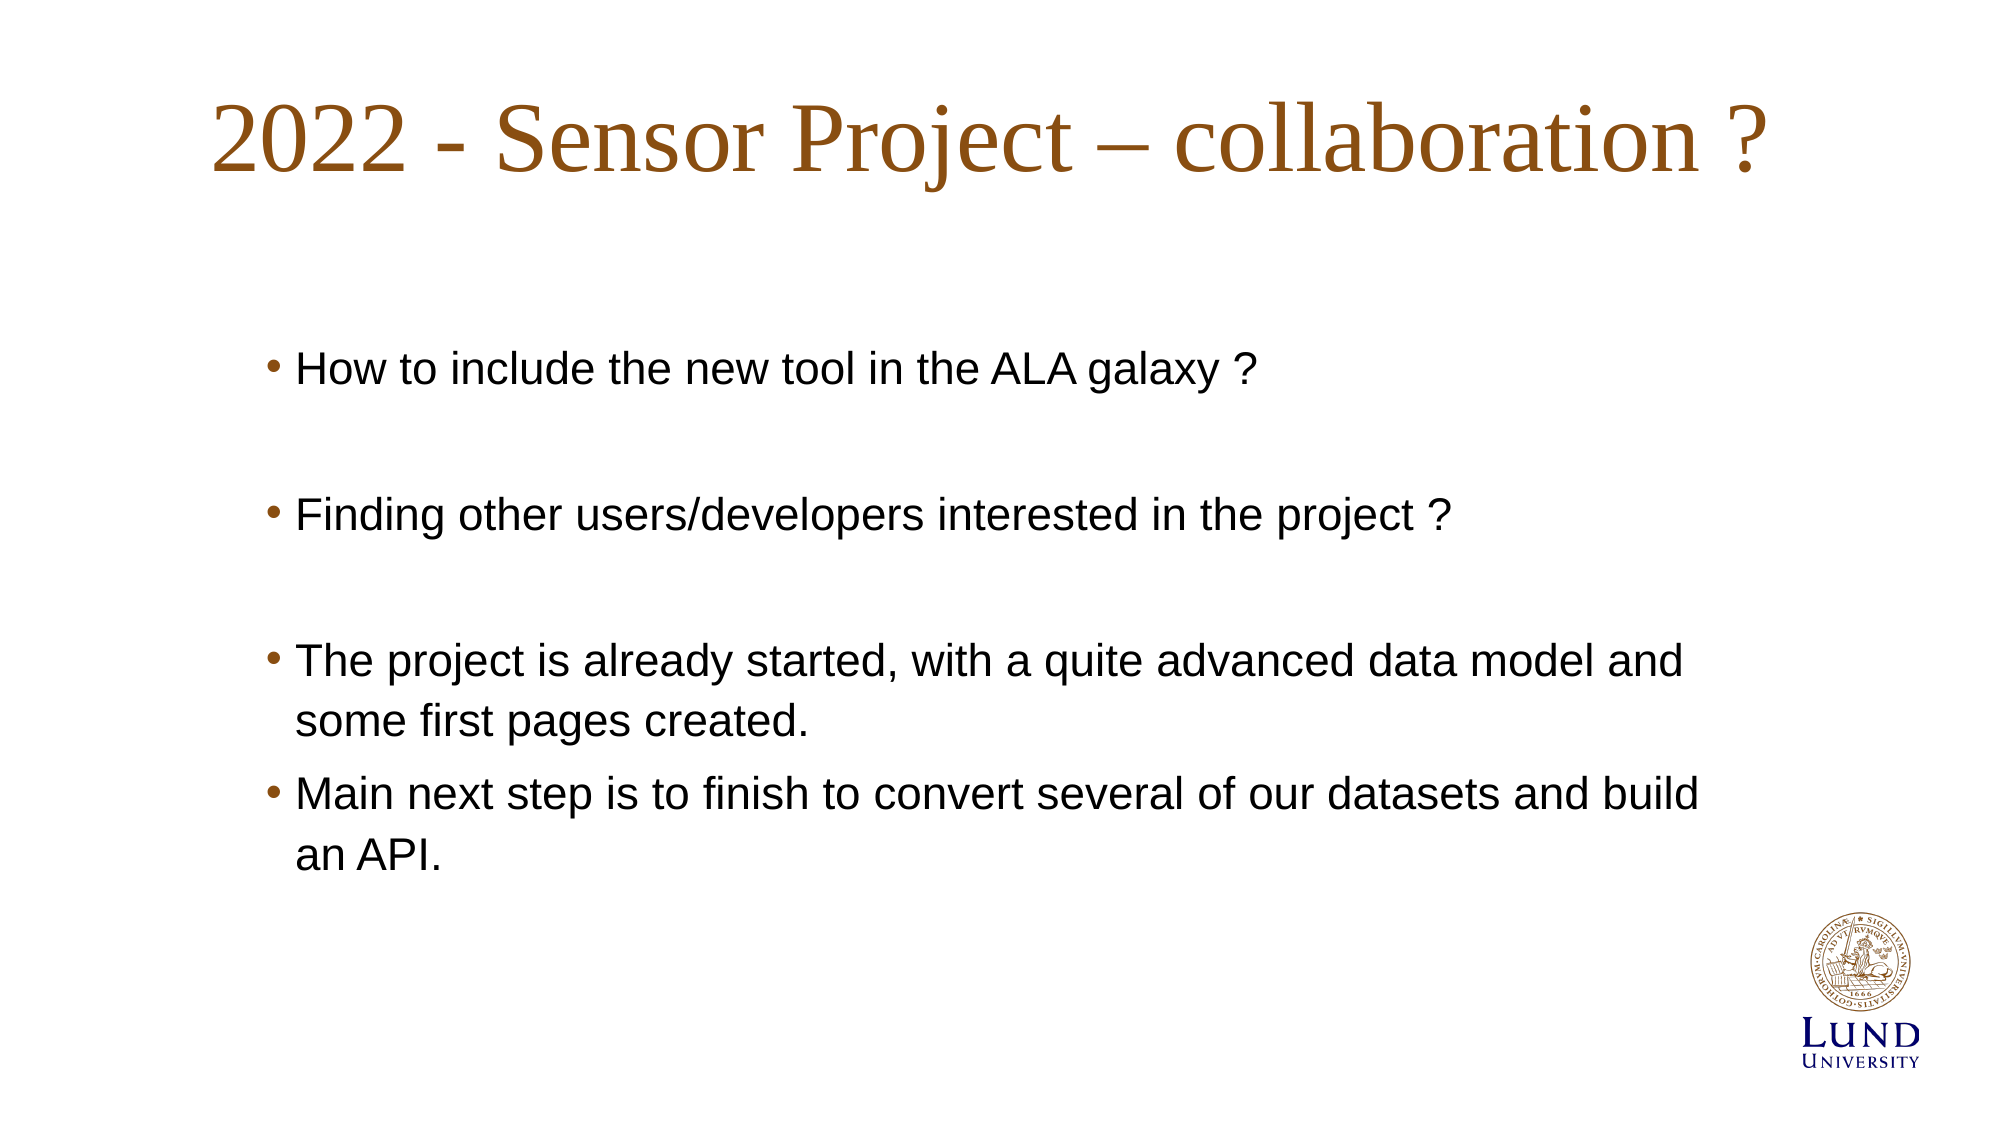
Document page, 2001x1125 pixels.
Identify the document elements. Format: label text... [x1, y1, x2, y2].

title 2022 - Sensor Project – collaboration ? [210, 50, 1921, 240]
list How to include the new tool in the ALA galaxy ? Finding other users/developers interested in the project ? The project is already started, with a quite advanced data model and some first pages created. Main next step is to finish to convert several of our datasets and build an API. [265, 265, 1713, 1006]
